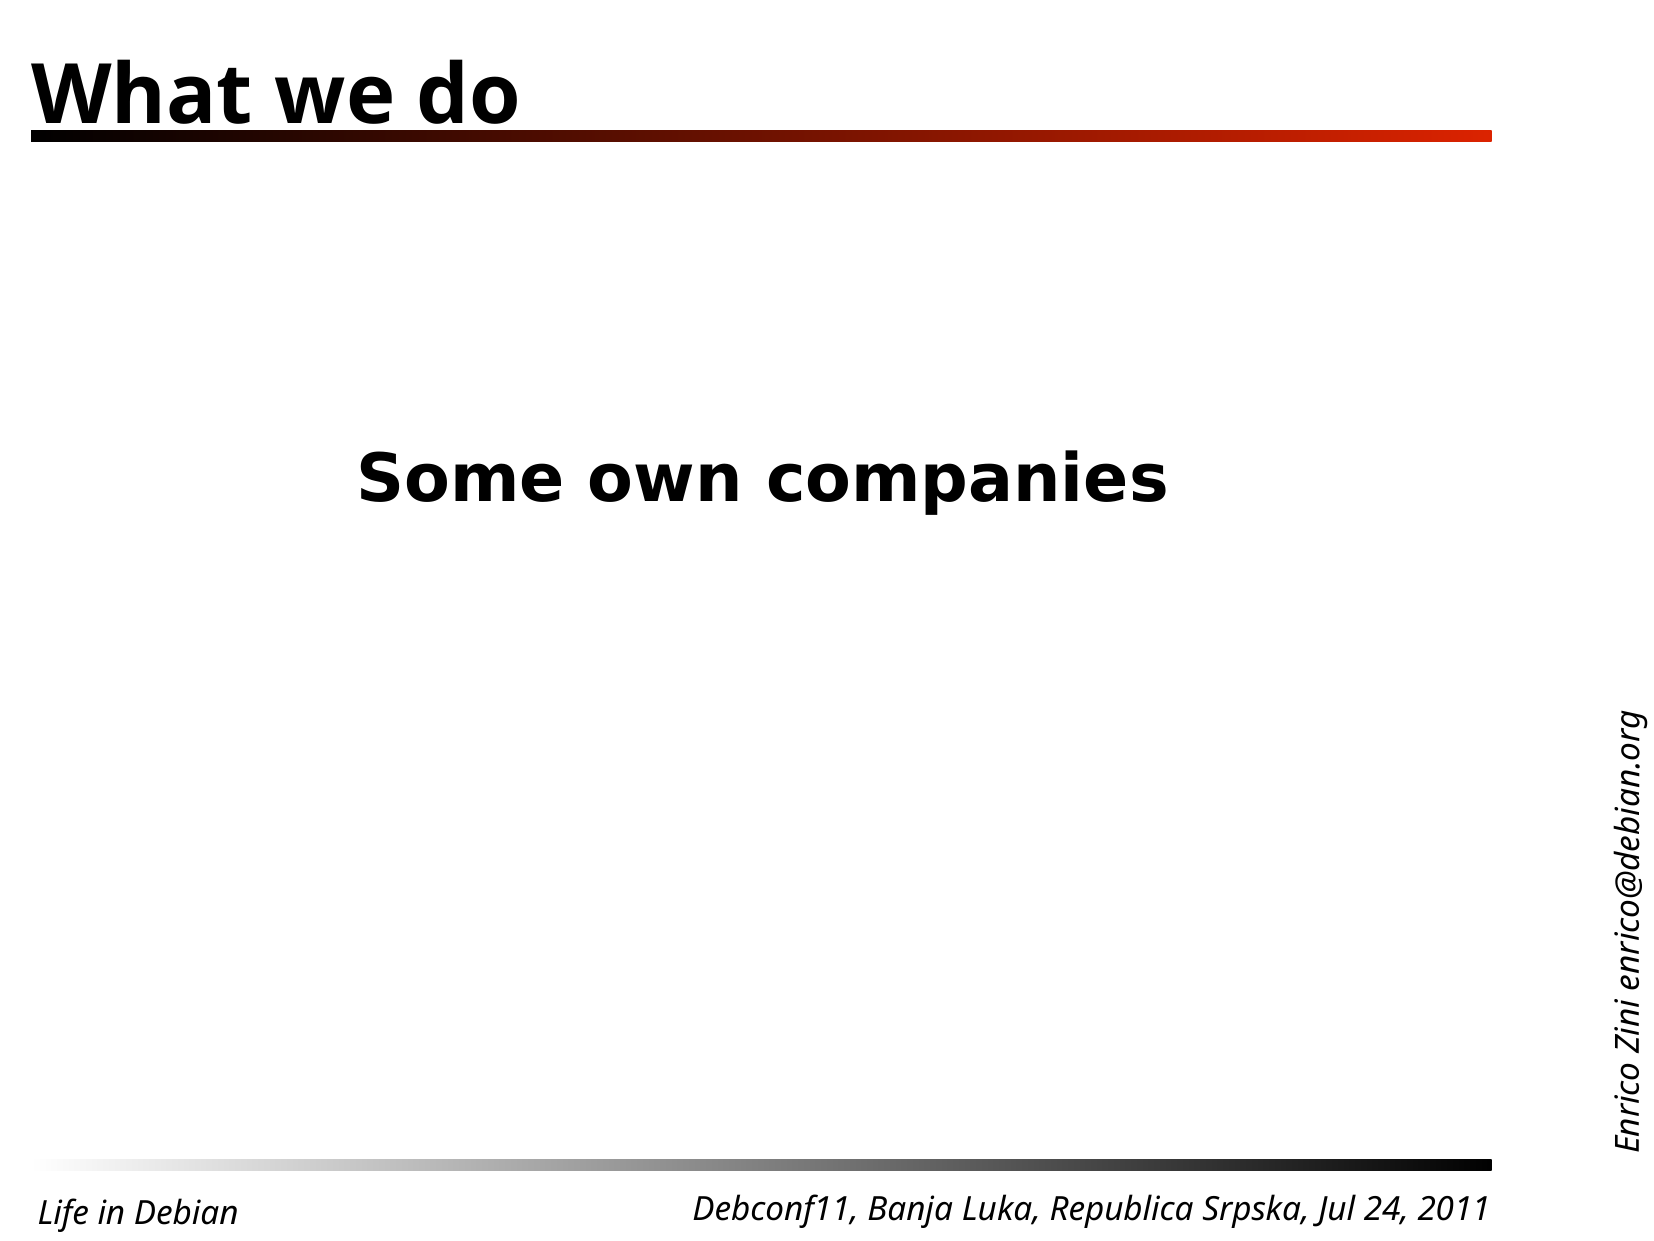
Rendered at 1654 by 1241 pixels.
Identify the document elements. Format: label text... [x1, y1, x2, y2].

text_box Some own companies [30, 439, 1495, 517]
text_box What we do [31, 34, 1438, 168]
